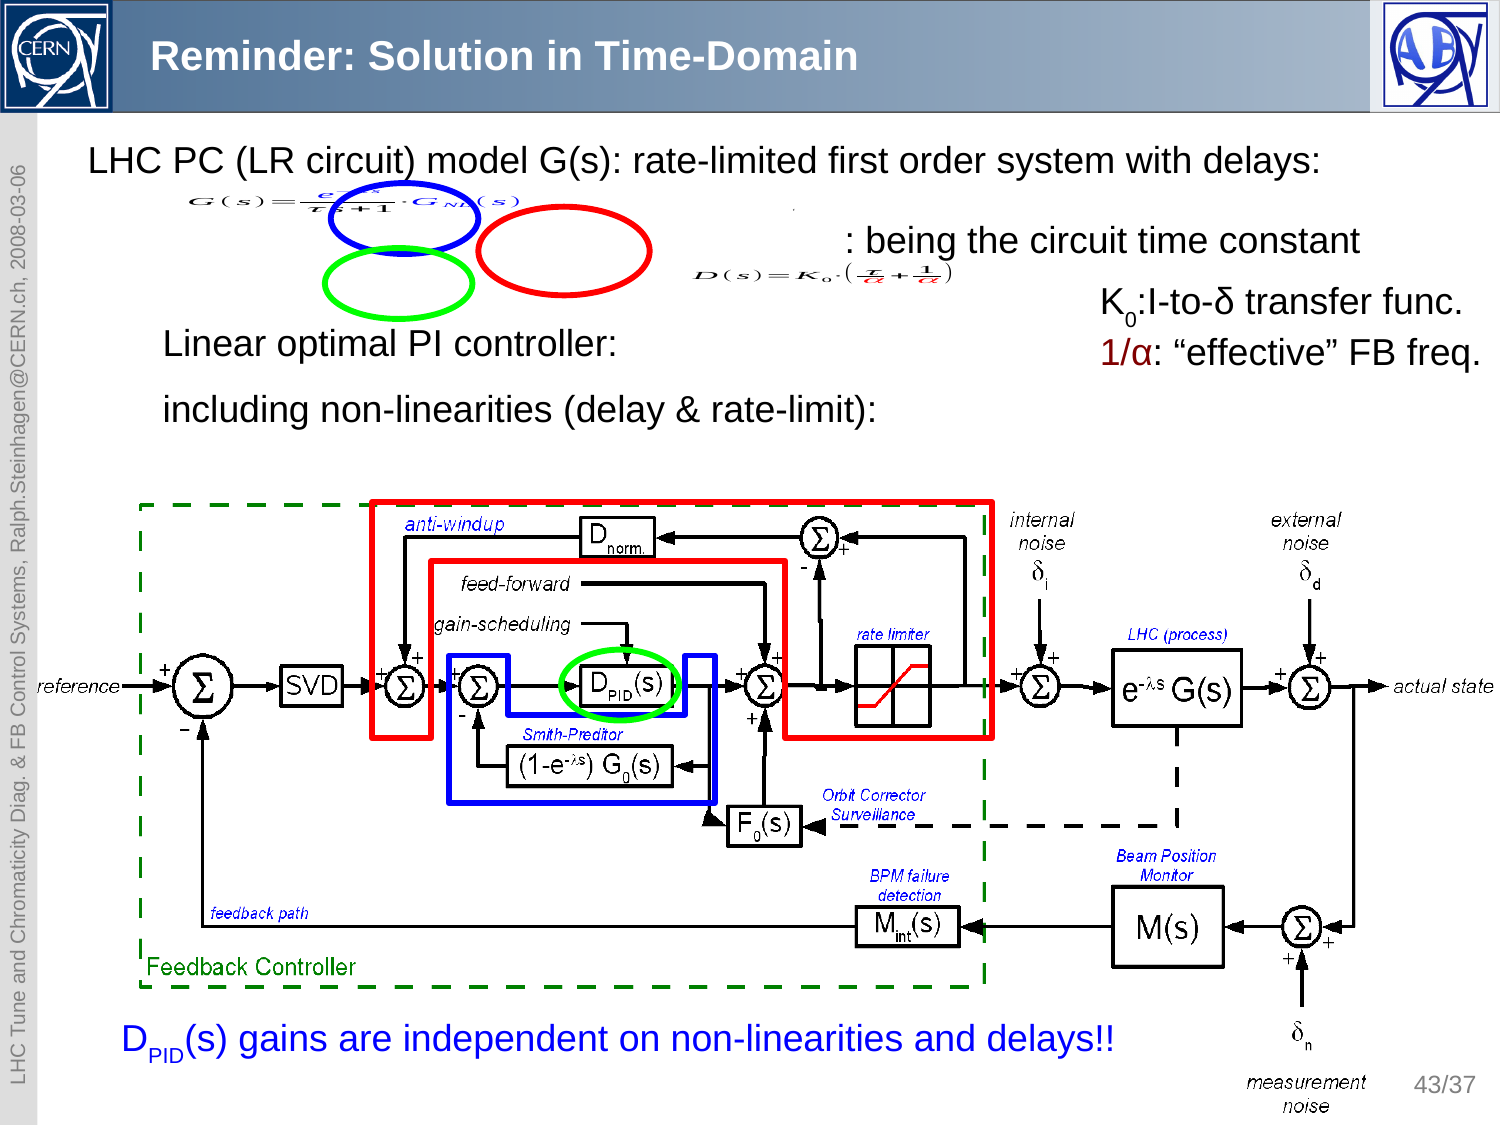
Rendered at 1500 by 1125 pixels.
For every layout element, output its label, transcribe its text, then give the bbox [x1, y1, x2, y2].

chart [177, 187, 357, 313]
picture [1382, 1, 1489, 108]
picture [35, 501, 1500, 1125]
picture [0, 0, 113, 113]
title Reminder: Solution in Time-Domain [150, 0, 1300, 113]
text_box : being the circuit time constant [829, 211, 1376, 274]
chart [482, 210, 642, 292]
text_box K0:I-to-δ transfer func. 1/α: “effective” FB freq. [1085, 273, 1500, 389]
picture [375, 505, 989, 735]
chart [328, 254, 469, 313]
chart [446, 187, 642, 313]
chart [334, 187, 475, 248]
chart [682, 208, 1095, 393]
text_box DPID(s) gains are independent on non-linearities and delays!! [106, 1009, 1131, 1079]
list LHC PC (LR circuit) model G(s): rate-limited first order system with delays: Linear optimal PI controller: including non-linearities (delay & rate-limit): [87, 137, 1438, 501]
